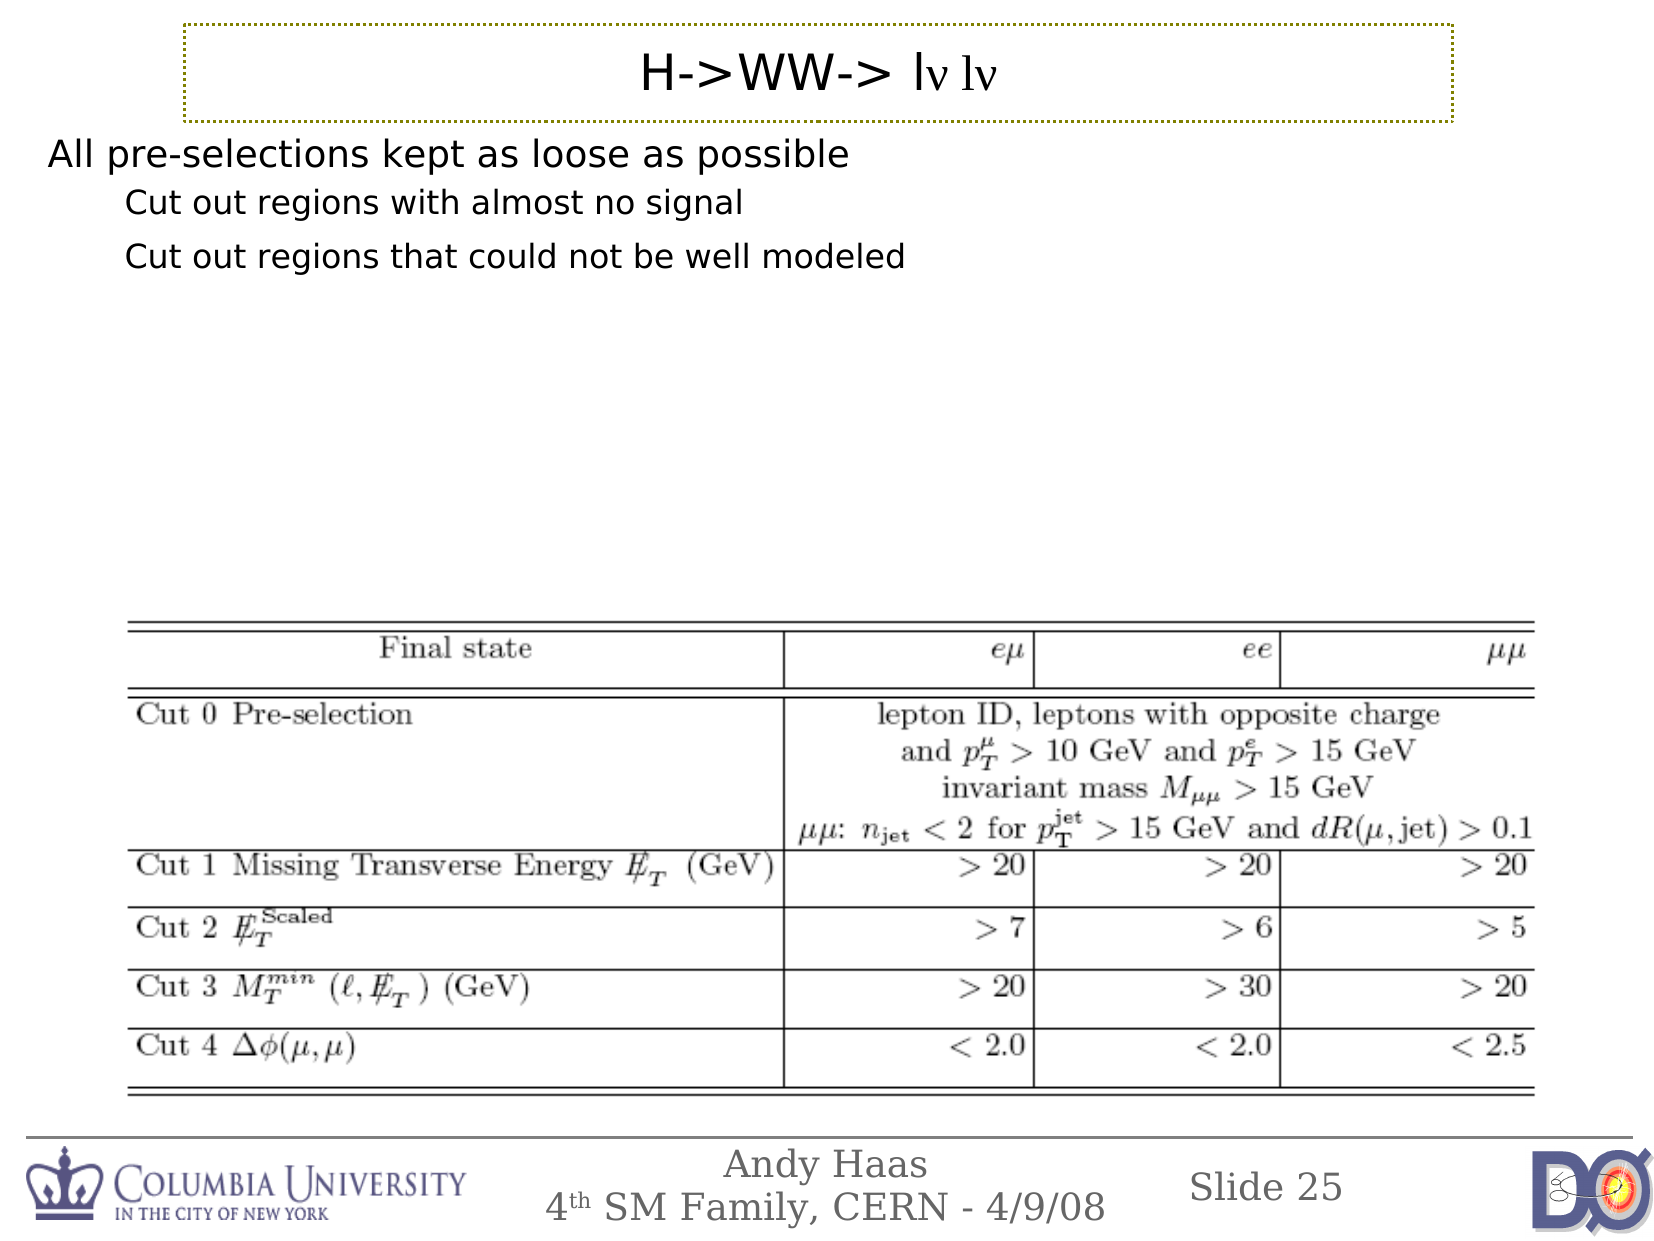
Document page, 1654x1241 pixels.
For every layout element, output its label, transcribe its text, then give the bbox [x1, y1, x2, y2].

title H->WW-> lν lν [184, 24, 1453, 122]
list All pre-selections kept as loose as possible Cut out regions with almost no signal Cut out regions that could not be well modeled [30, 140, 1577, 1125]
picture [93, 605, 1561, 1112]
